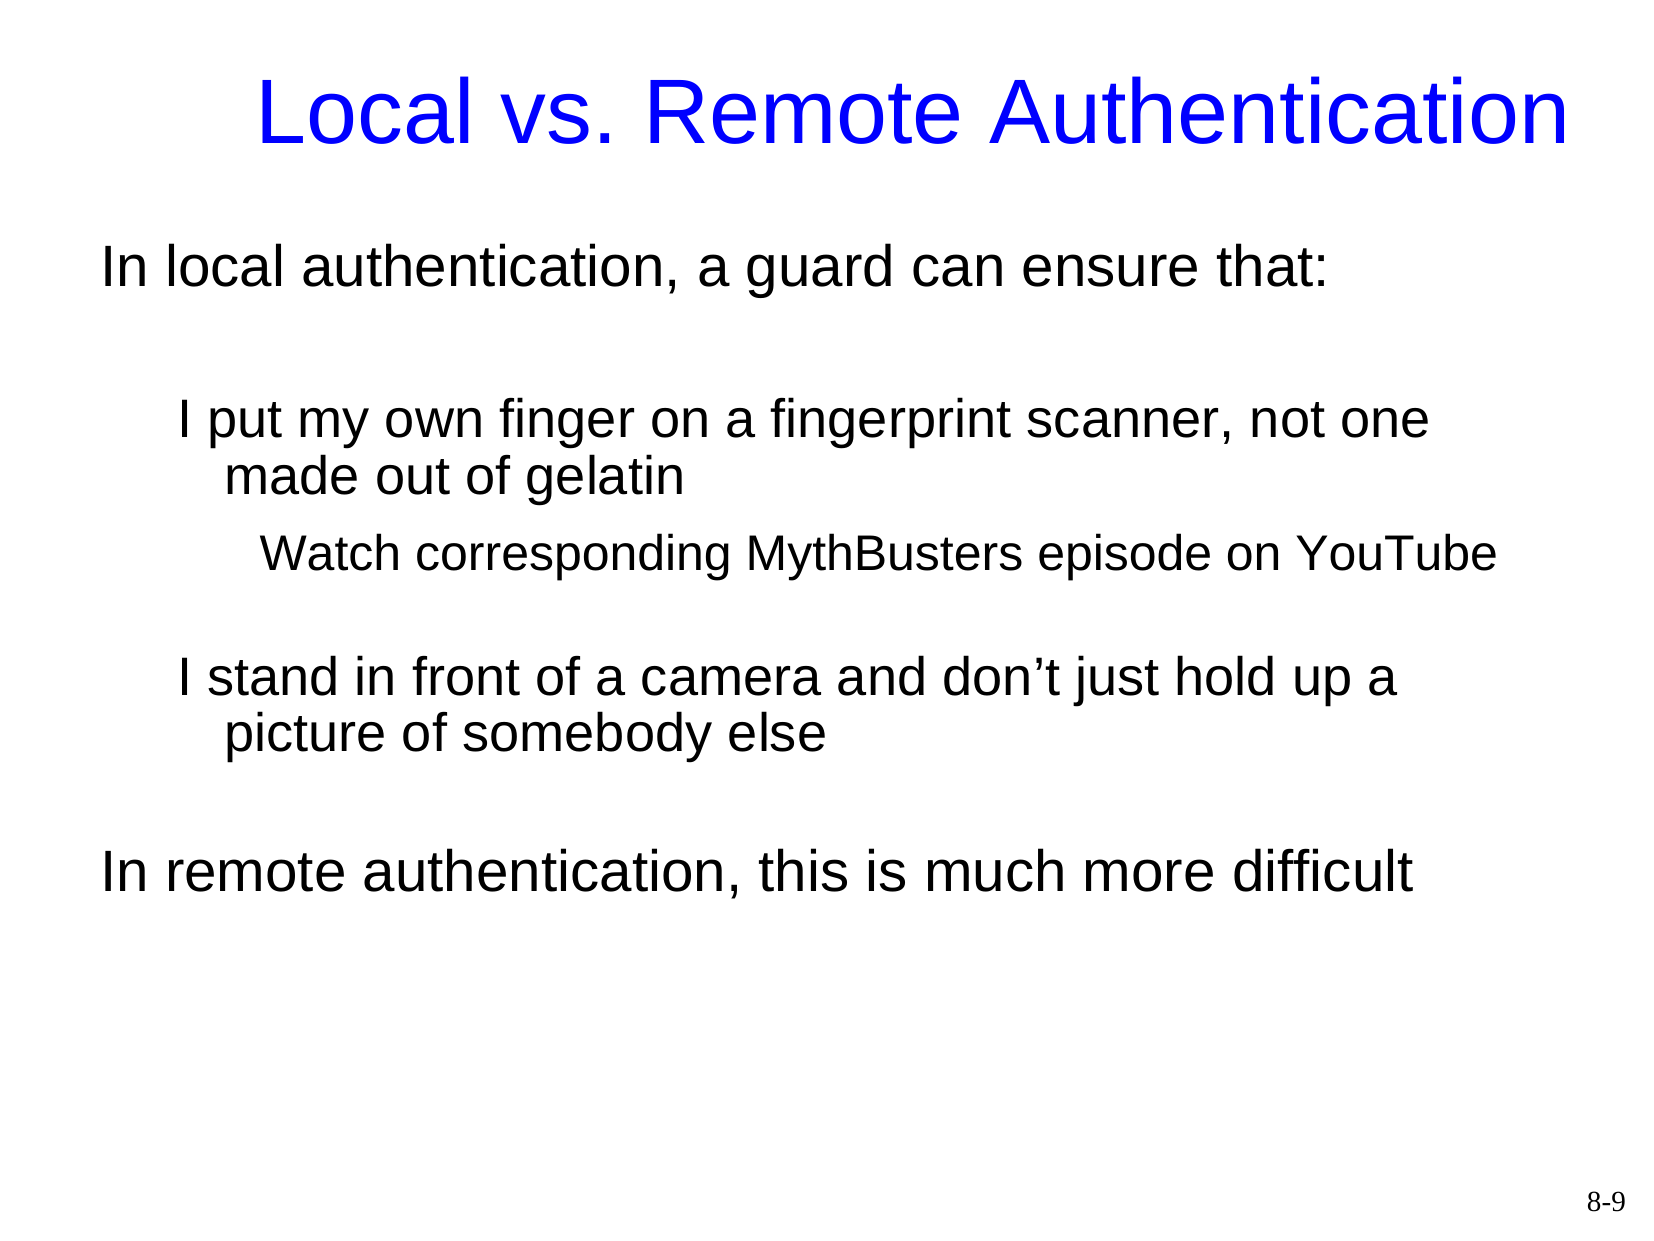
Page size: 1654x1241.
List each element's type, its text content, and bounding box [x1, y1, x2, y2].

list In local authentication, a guard can ensure that: I put my own finger on a fingerprint scanner, not one made out of gelatin Watch corresponding MythBusters episode on YouTube I stand in front of a camera and don’t just hold up a picture of somebody else In remote authentication, this is much more difficult [82, 237, 1571, 1170]
title Local vs. Remote Authentication [84, 11, 1573, 218]
